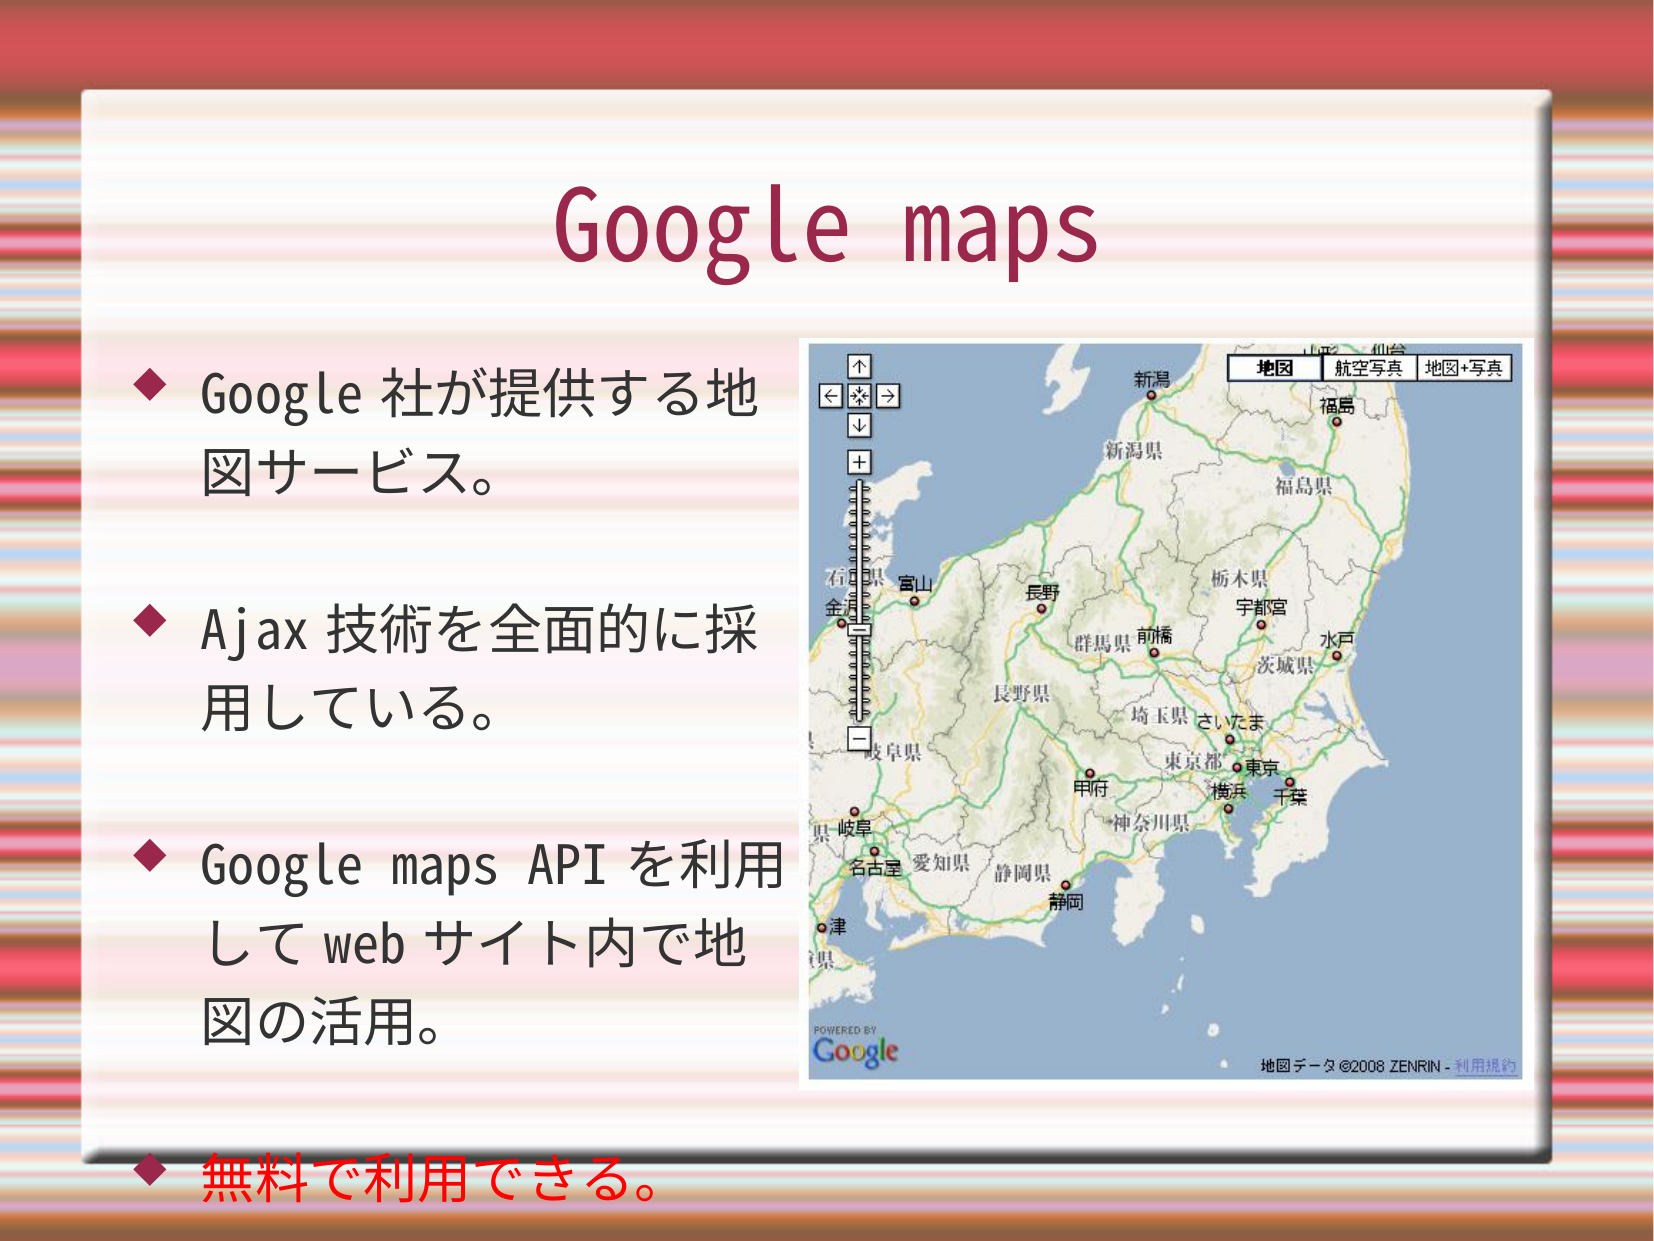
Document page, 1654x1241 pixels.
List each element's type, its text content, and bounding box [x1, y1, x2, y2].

title Google maps [121, 114, 1534, 322]
picture [0, 0, 1654, 1241]
list Google社が提供する地図サービス。 Ajax技術を全面的に採用している。 Google maps APIを利用してwebサイト内で地図の活用。 無料で利用できる。 [118, 350, 798, 1133]
